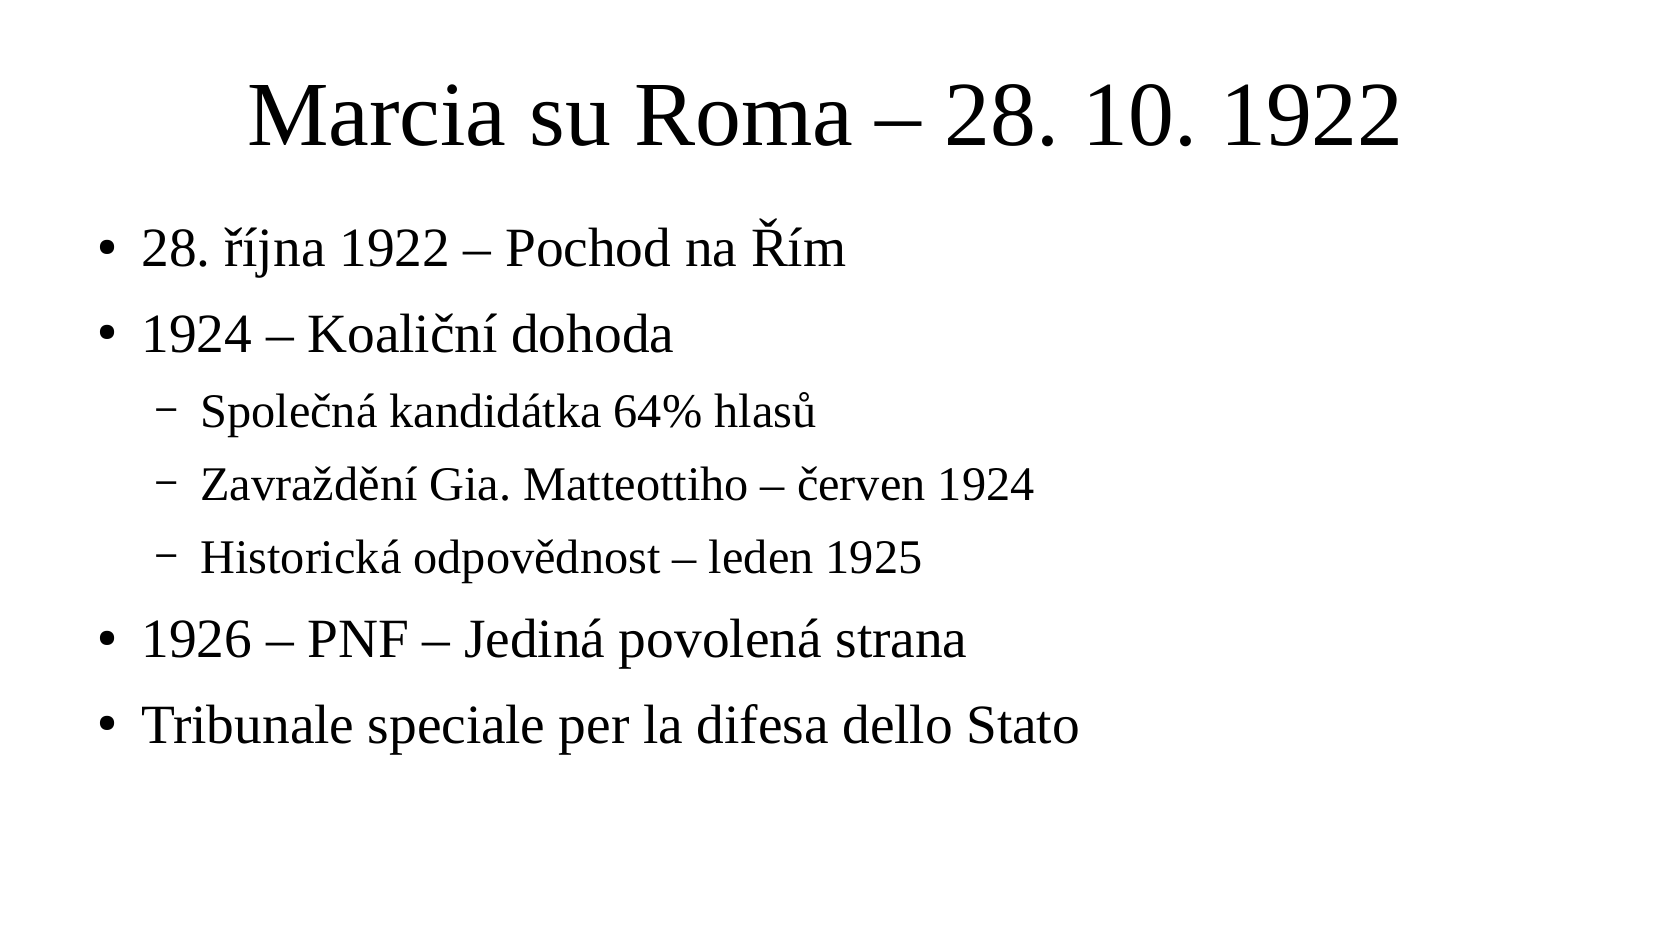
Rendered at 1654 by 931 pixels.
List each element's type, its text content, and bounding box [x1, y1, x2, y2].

title Marcia su Roma – 28. 10. 1922 [82, 37, 1571, 193]
list 28. října 1922 – Pochod na Řím 1924 – Koaliční dohoda Společná kandidátka 64% hlasů Zavraždění Gia. Matteottiho – červen 1924 Historická odpovědnost – leden 1925 1926 – PNF – Jediná povolená strana Tribunale speciale per la difesa dello Stato [82, 217, 1571, 758]
